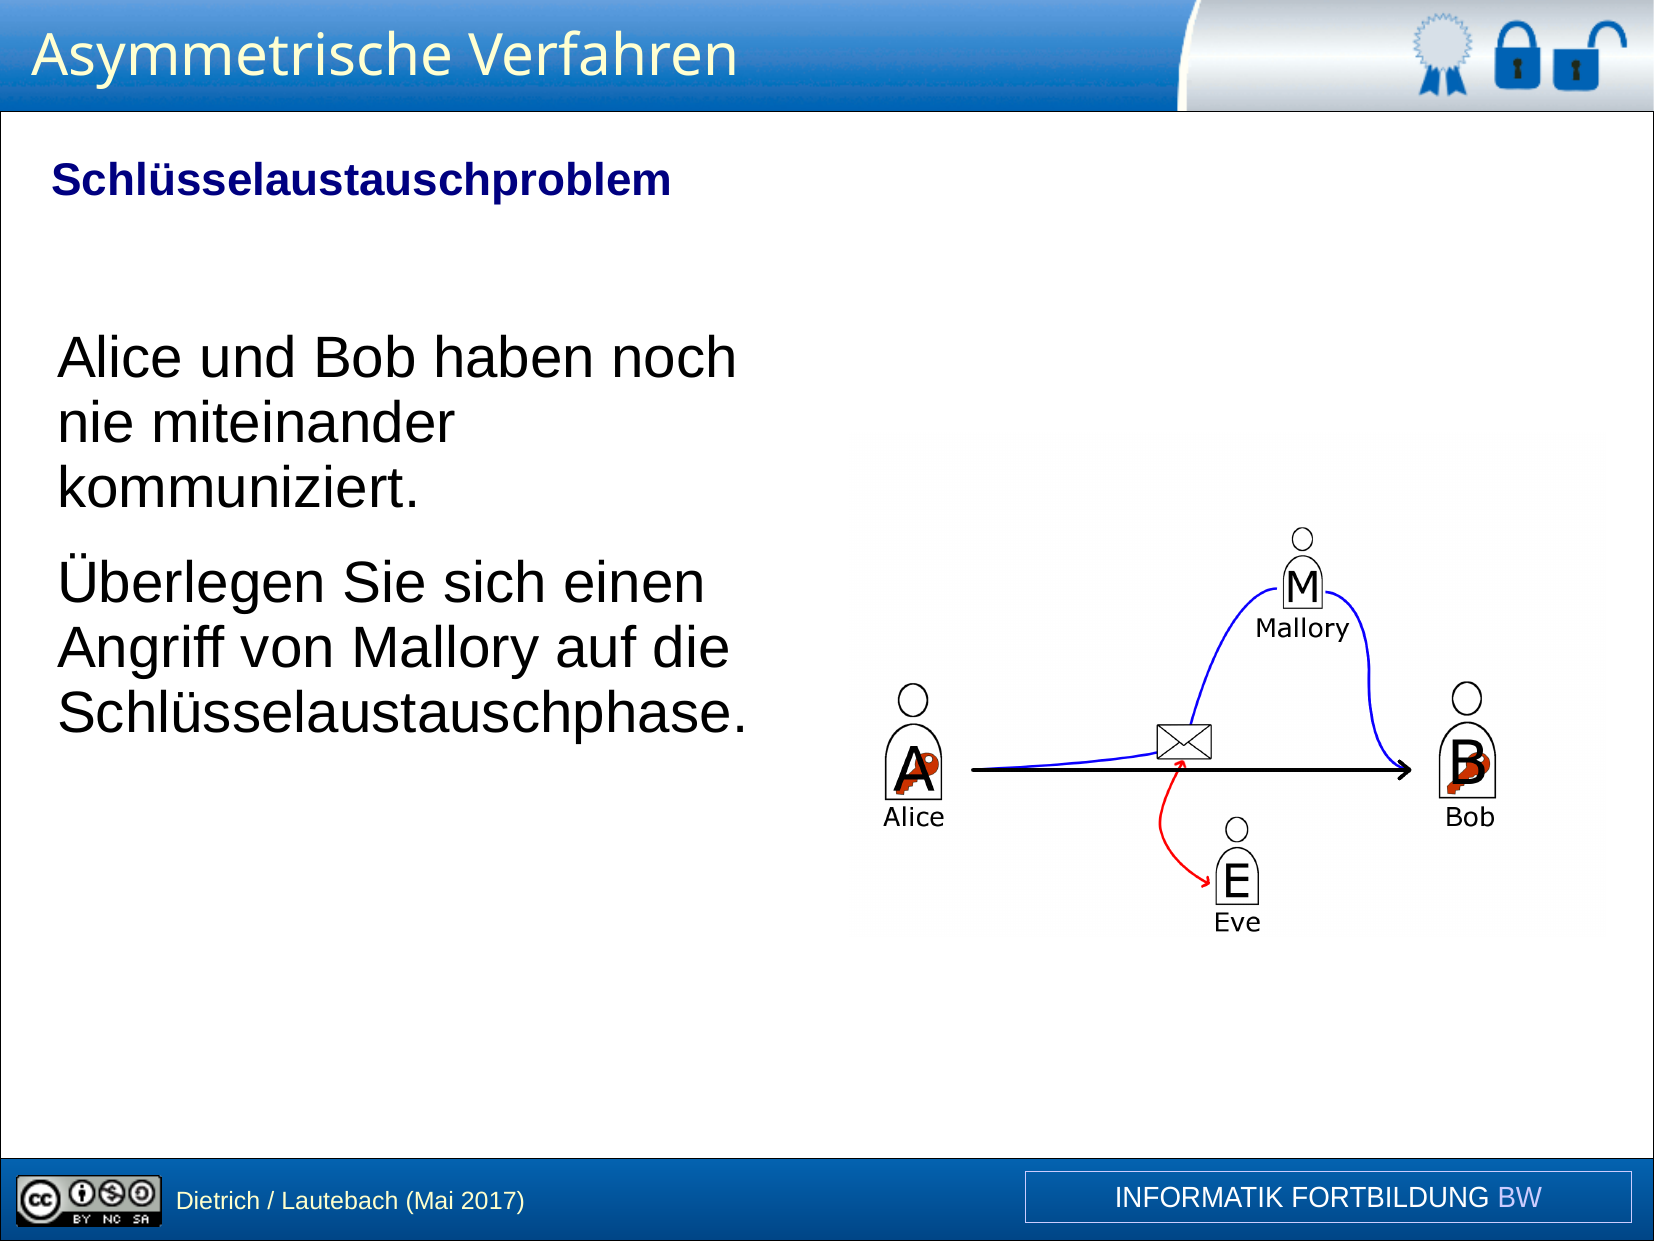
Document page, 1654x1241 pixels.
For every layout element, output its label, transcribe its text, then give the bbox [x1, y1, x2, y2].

title Asymmetrische Verfahren [31, 14, 1151, 92]
text_box Schlüsselaustauschproblem [36, 146, 1617, 214]
list Alice und Bob haben noch nie miteinander kommuniziert. Überlegen Sie sich einen Angriff von Mallory auf die Schlüsselaustauschphase. [57, 325, 813, 1045]
picture [849, 432, 1606, 937]
picture [0, 0, 1654, 111]
picture [16, 1175, 162, 1227]
